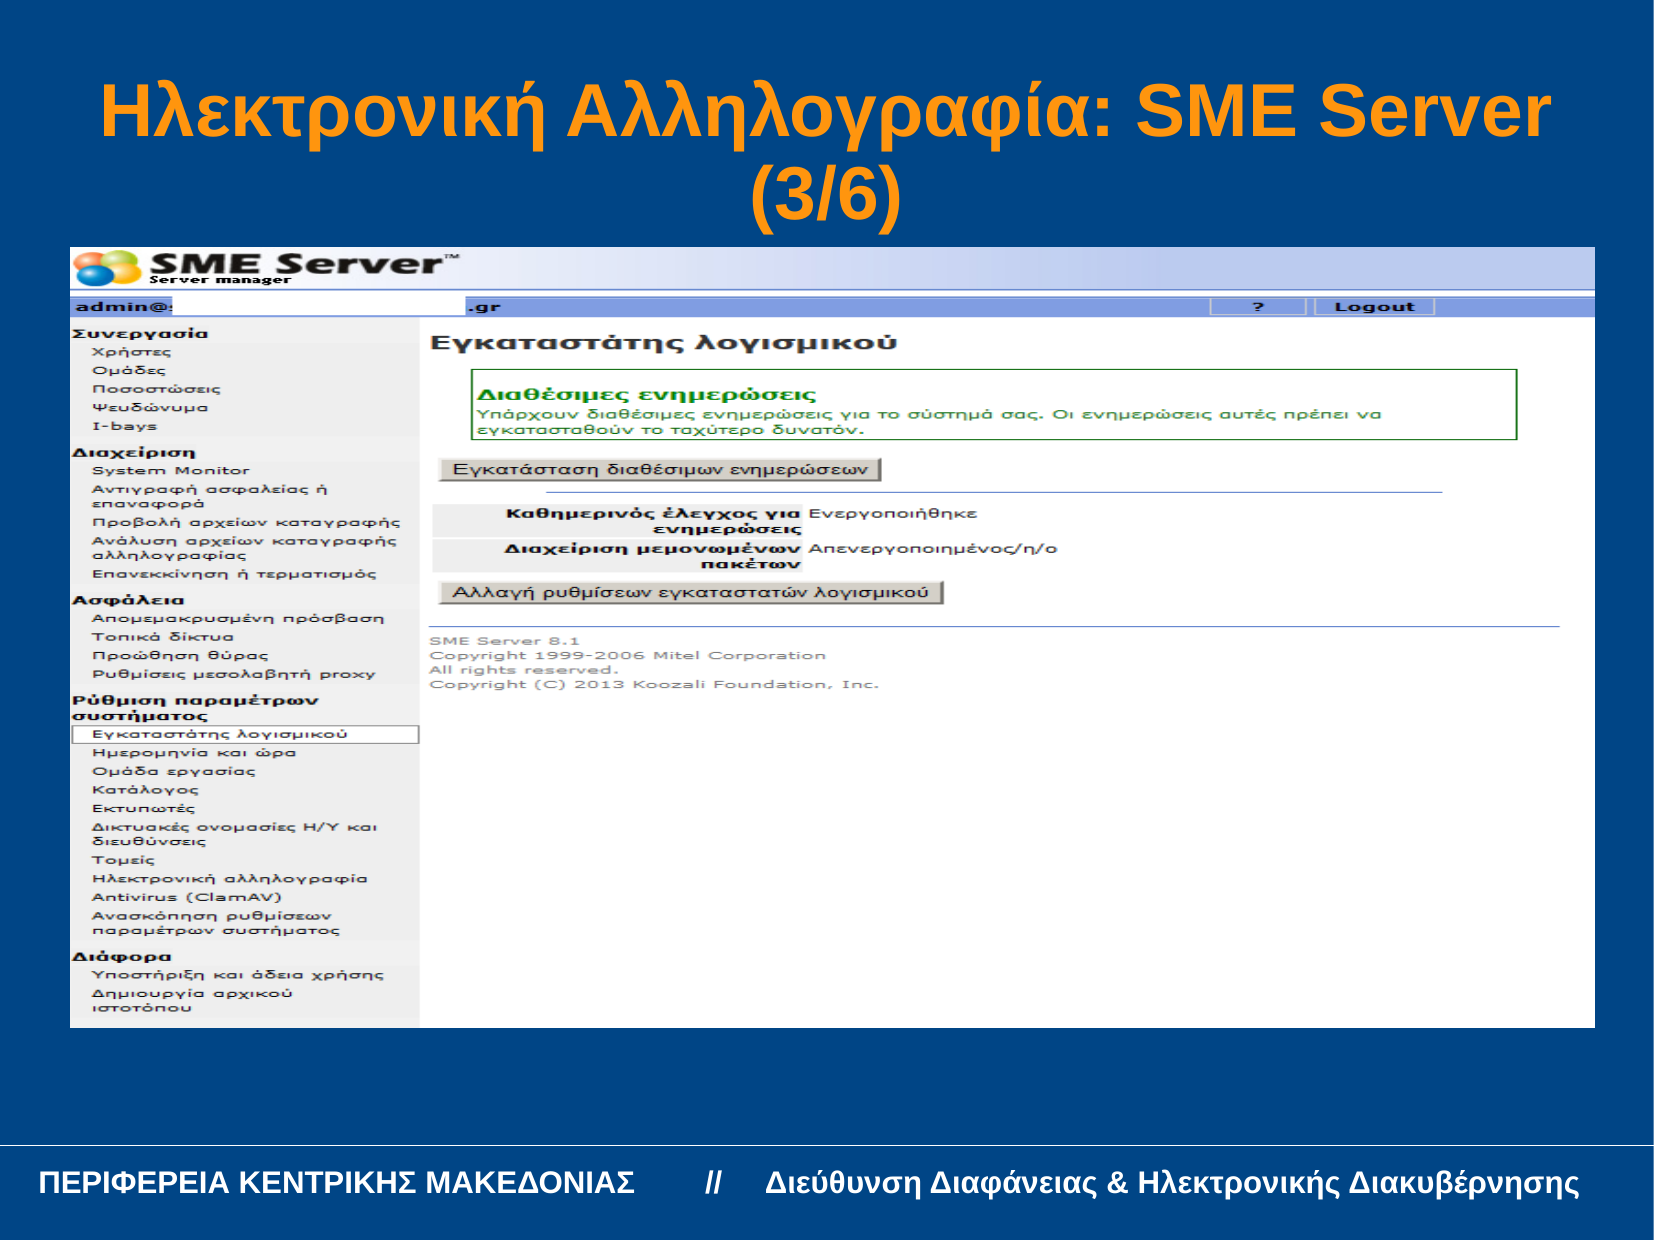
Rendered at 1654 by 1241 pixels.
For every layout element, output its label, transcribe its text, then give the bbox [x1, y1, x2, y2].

picture [70, 247, 1595, 1028]
text_box ΠΕΡΙΦΕΡΕΙΑ ΚΕΝΤΡΙΚΗΣ ΜΑΚΕΔΟΝΙΑΣ // Διεύθυνση Διαφάνειας & Ηλεκτρονικής Διακυβέρνησης [23, 1157, 1654, 1208]
text_box Ηλεκτρονική Αλληλογραφία: SME Server (3/6) [82, 47, 1571, 247]
